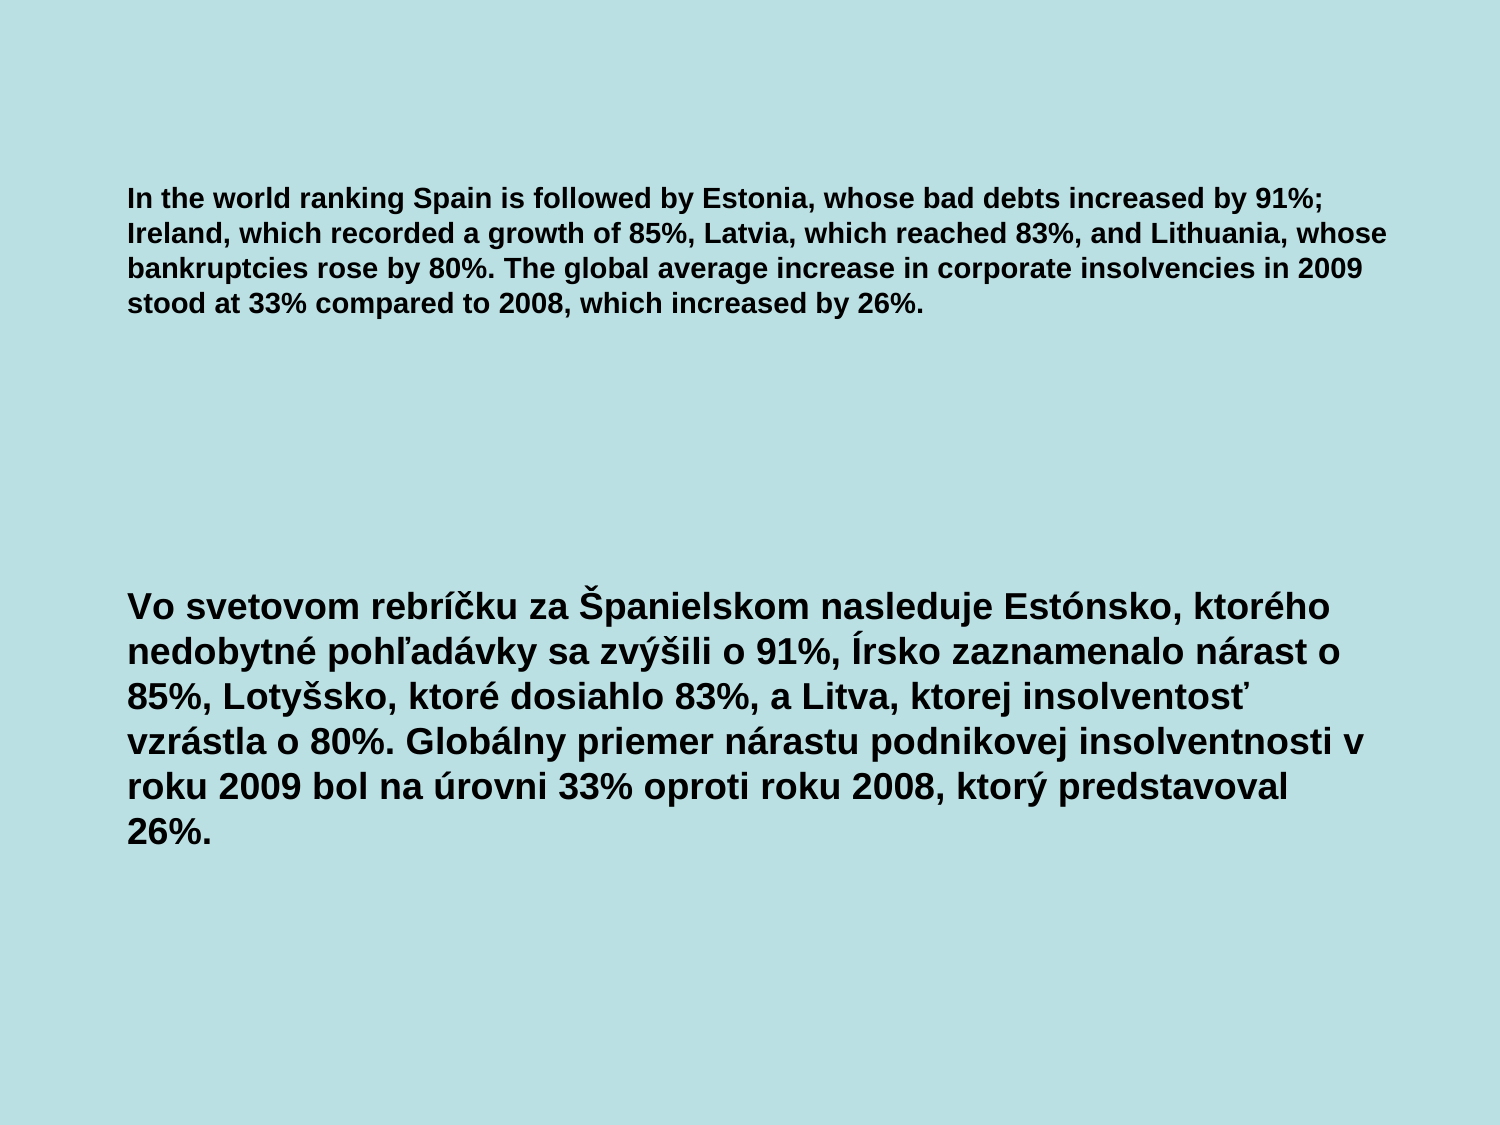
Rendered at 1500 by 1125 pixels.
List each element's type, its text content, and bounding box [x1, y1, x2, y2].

text_box In the world ranking Spain is followed by Estonia, whose bad debts increased by 91%; Ireland, which recorded a growth of 85%, Latvia, which reached 83%, and Lithuania, whose bankruptcies rose by 80%. The global average increase in corporate insolvencies in 2009 stood at 33% compared to 2008, which increased by 26%. [112, 172, 1412, 363]
text_box Vo svetovom rebríčku za Španielskom nasleduje Estónsko, ktorého nedobytné pohľadávky sa zvýšili o 91%, Írsko zaznamenalo nárast o 85%, Lotyšsko, ktoré dosiahlo 83%, a Litva, ktorej insolventosť vzrástla o 80%. Globálny priemer nárastu podnikovej insolventnosti v roku 2009 bol na úrovni 33% oproti roku 2008, ktorý predstavoval 26%. [112, 574, 1388, 860]
